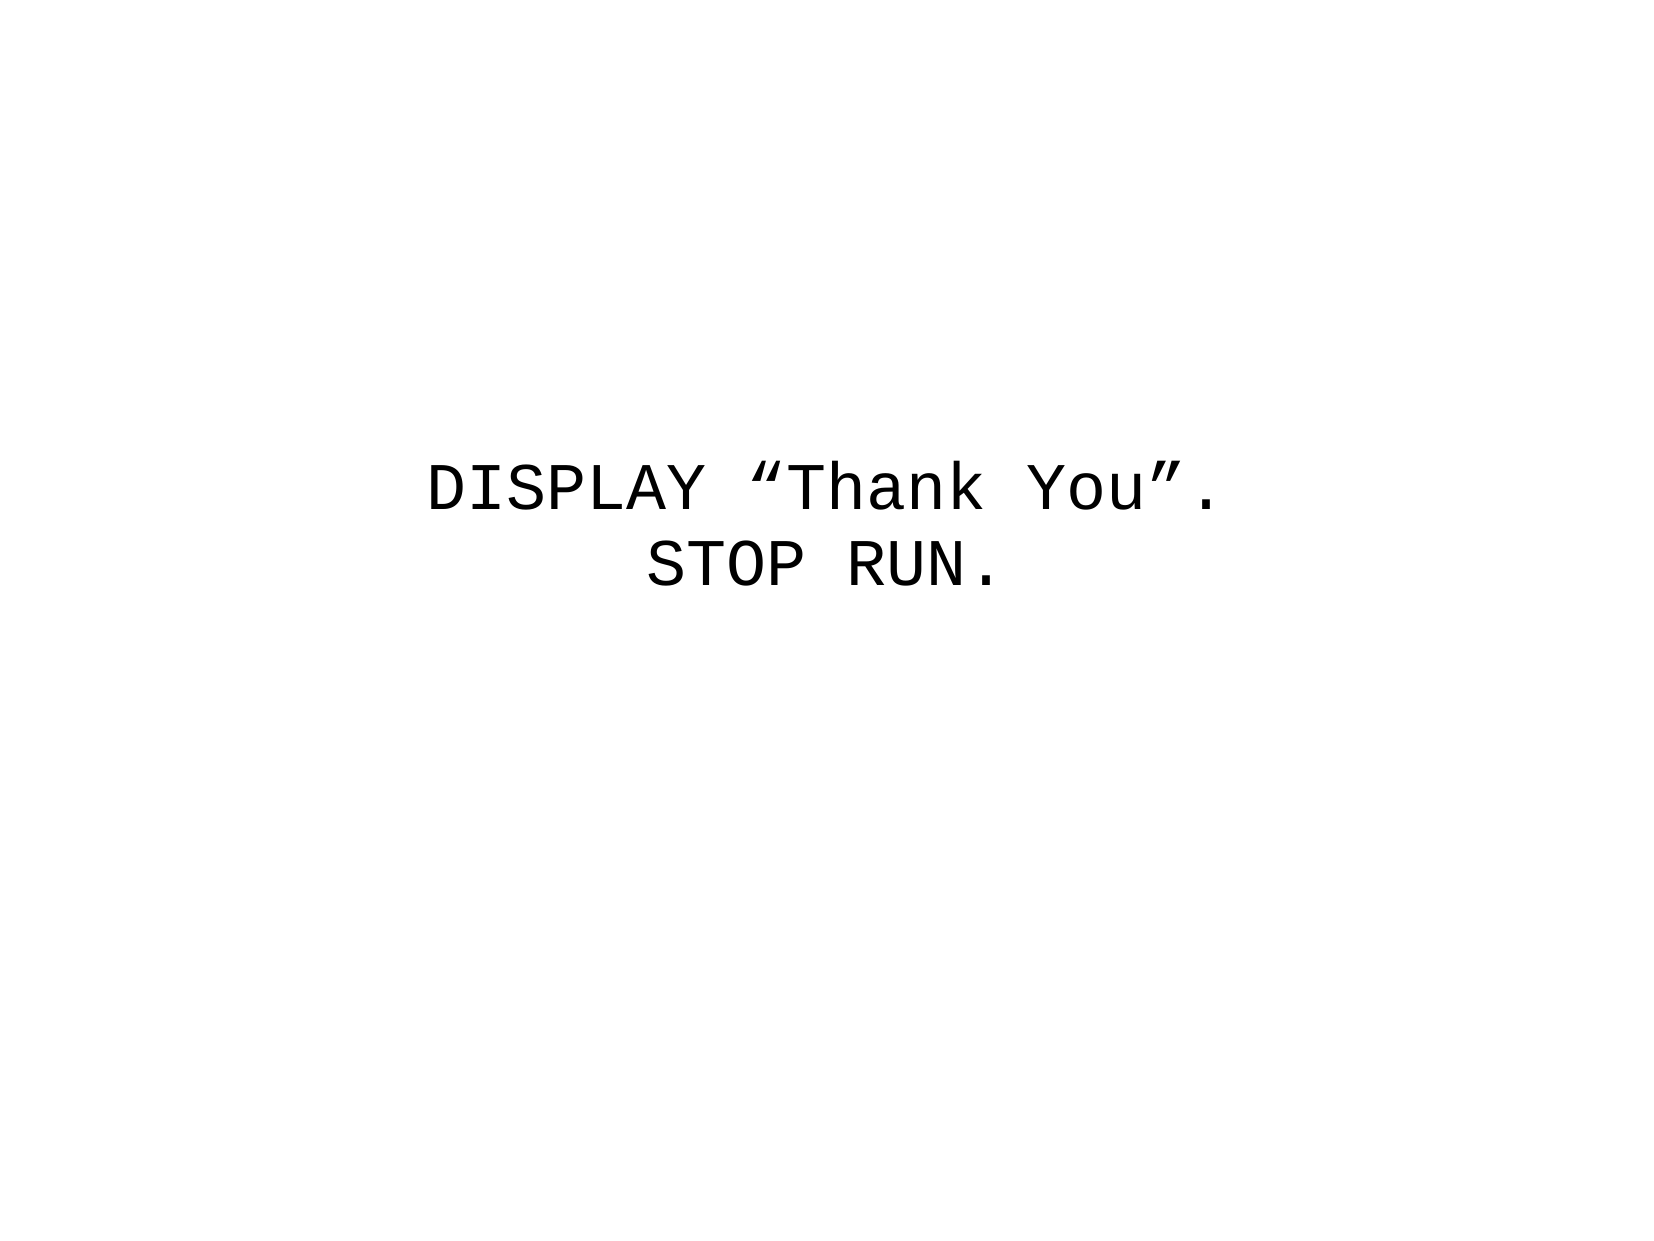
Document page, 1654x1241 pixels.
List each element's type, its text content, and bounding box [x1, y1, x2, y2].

subtitle DISPLAY “Thank You”. STOP RUN. [82, 49, 1571, 1010]
